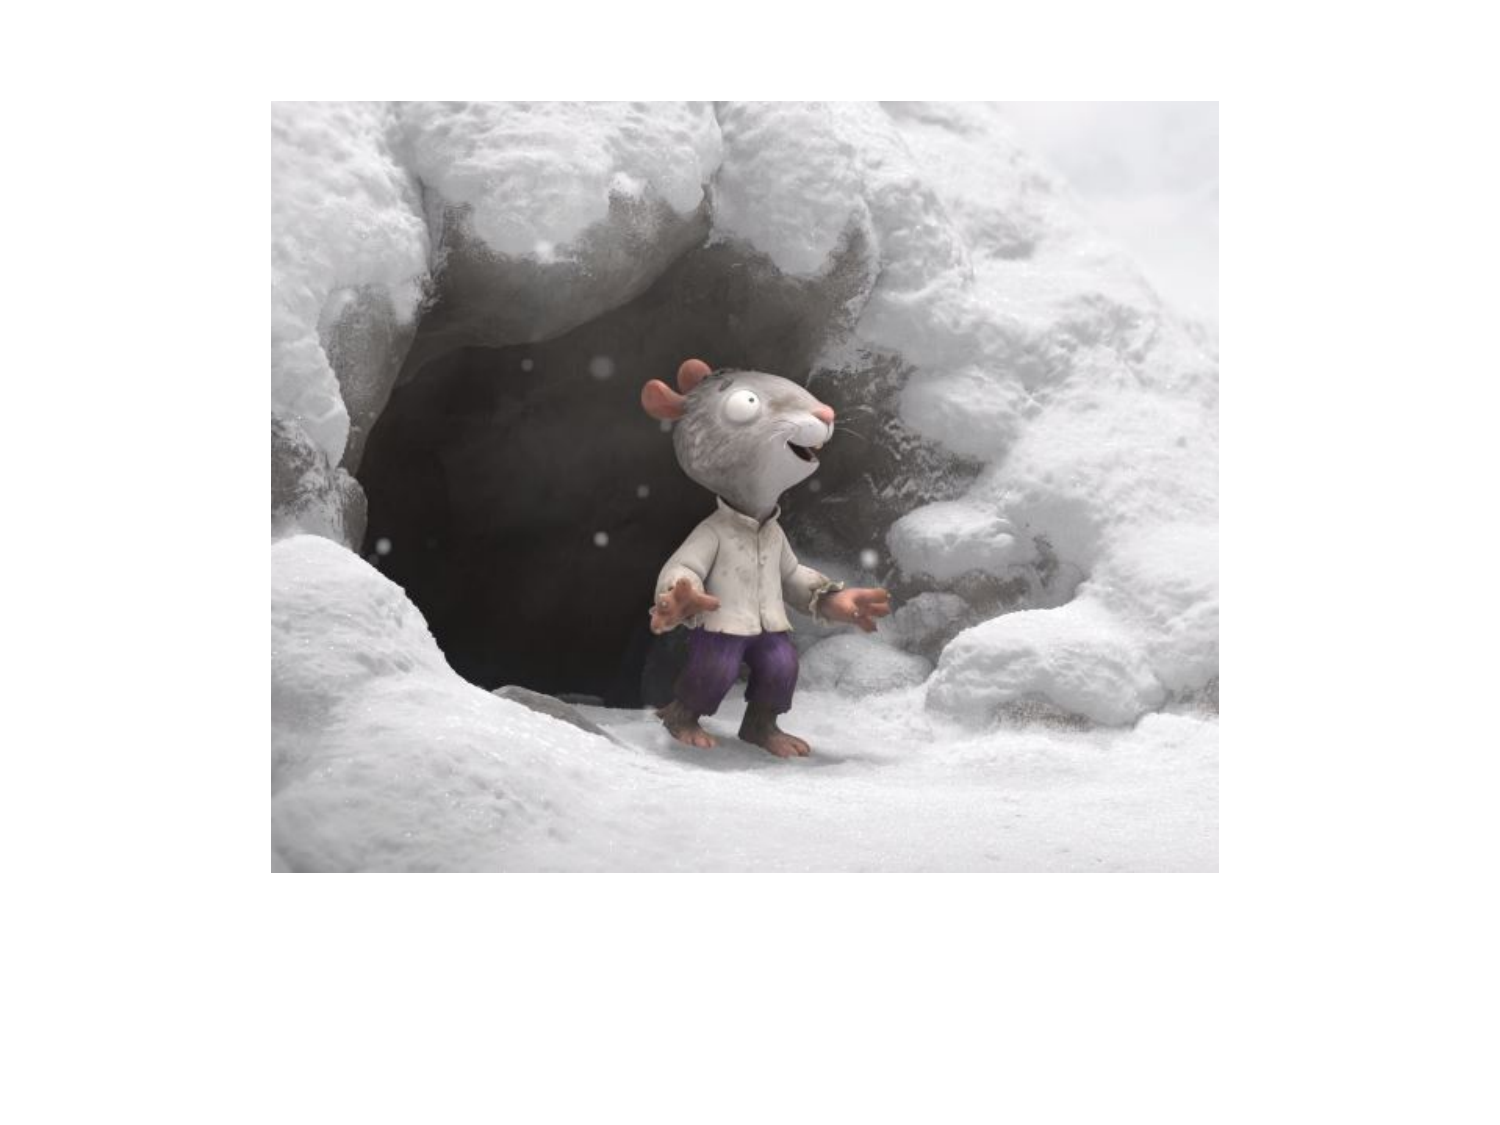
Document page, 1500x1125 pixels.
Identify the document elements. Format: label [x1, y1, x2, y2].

picture [271, 101, 1219, 873]
